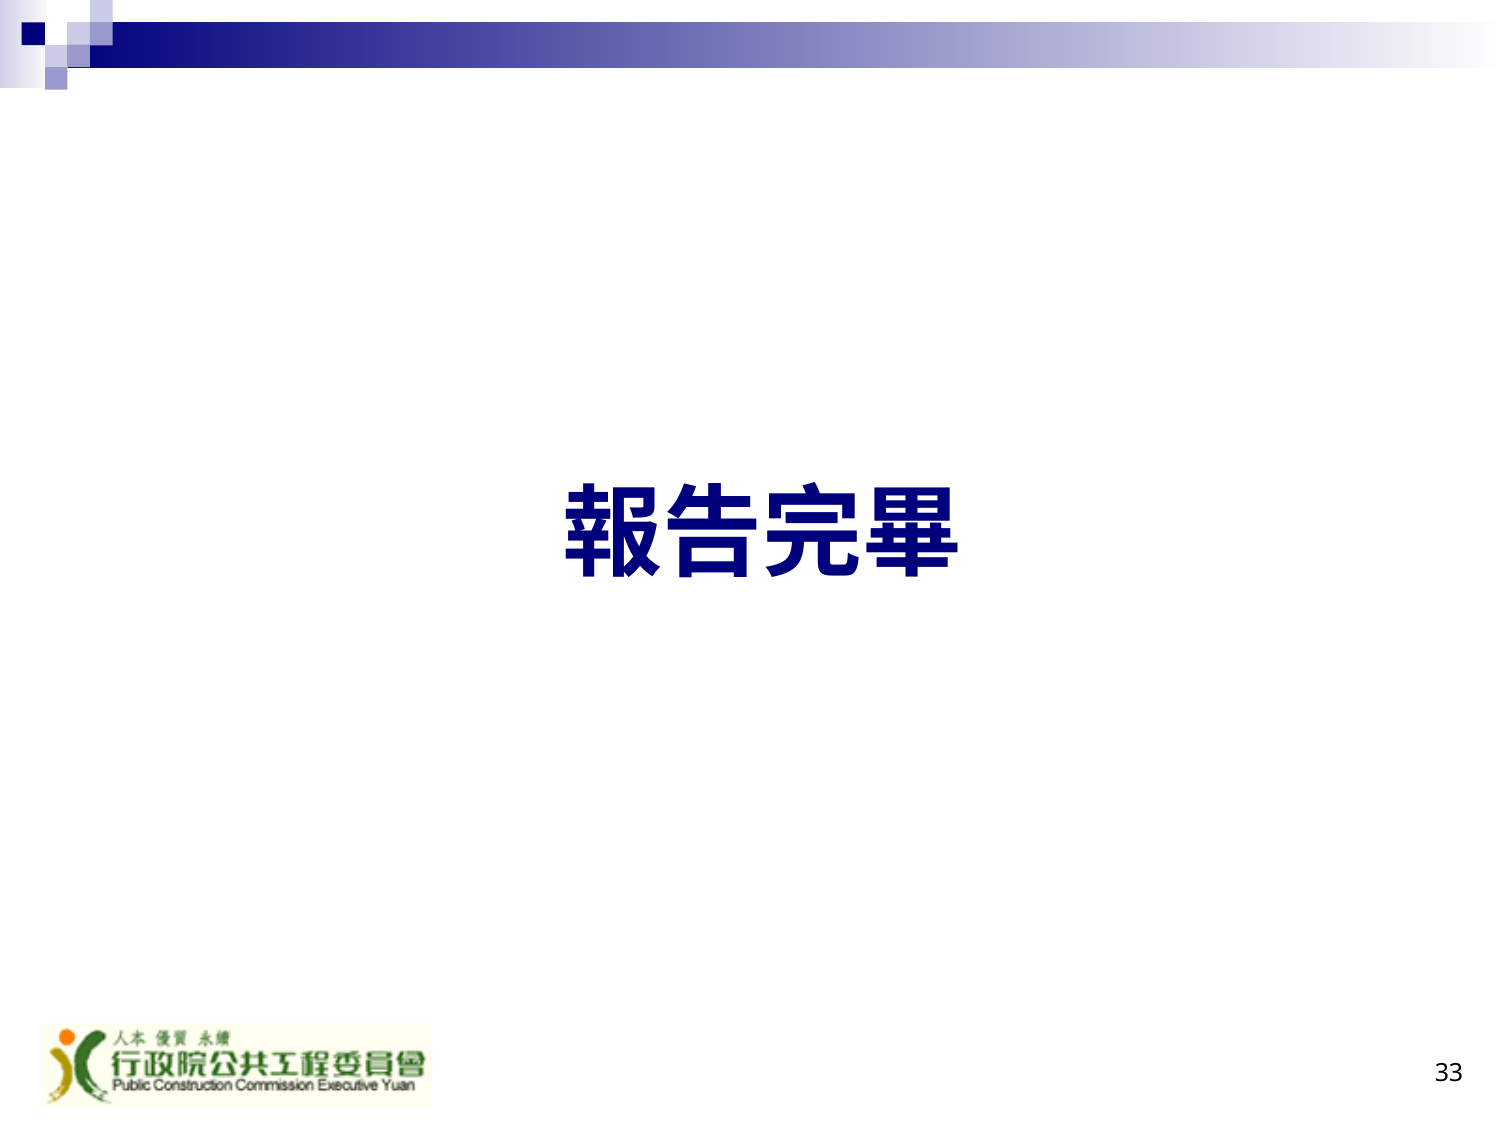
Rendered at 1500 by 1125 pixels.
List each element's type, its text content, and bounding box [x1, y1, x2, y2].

text_box <編號> [1128, 1023, 1479, 1099]
picture [41, 1023, 432, 1106]
text_box 報告完畢 [149, 412, 1376, 646]
